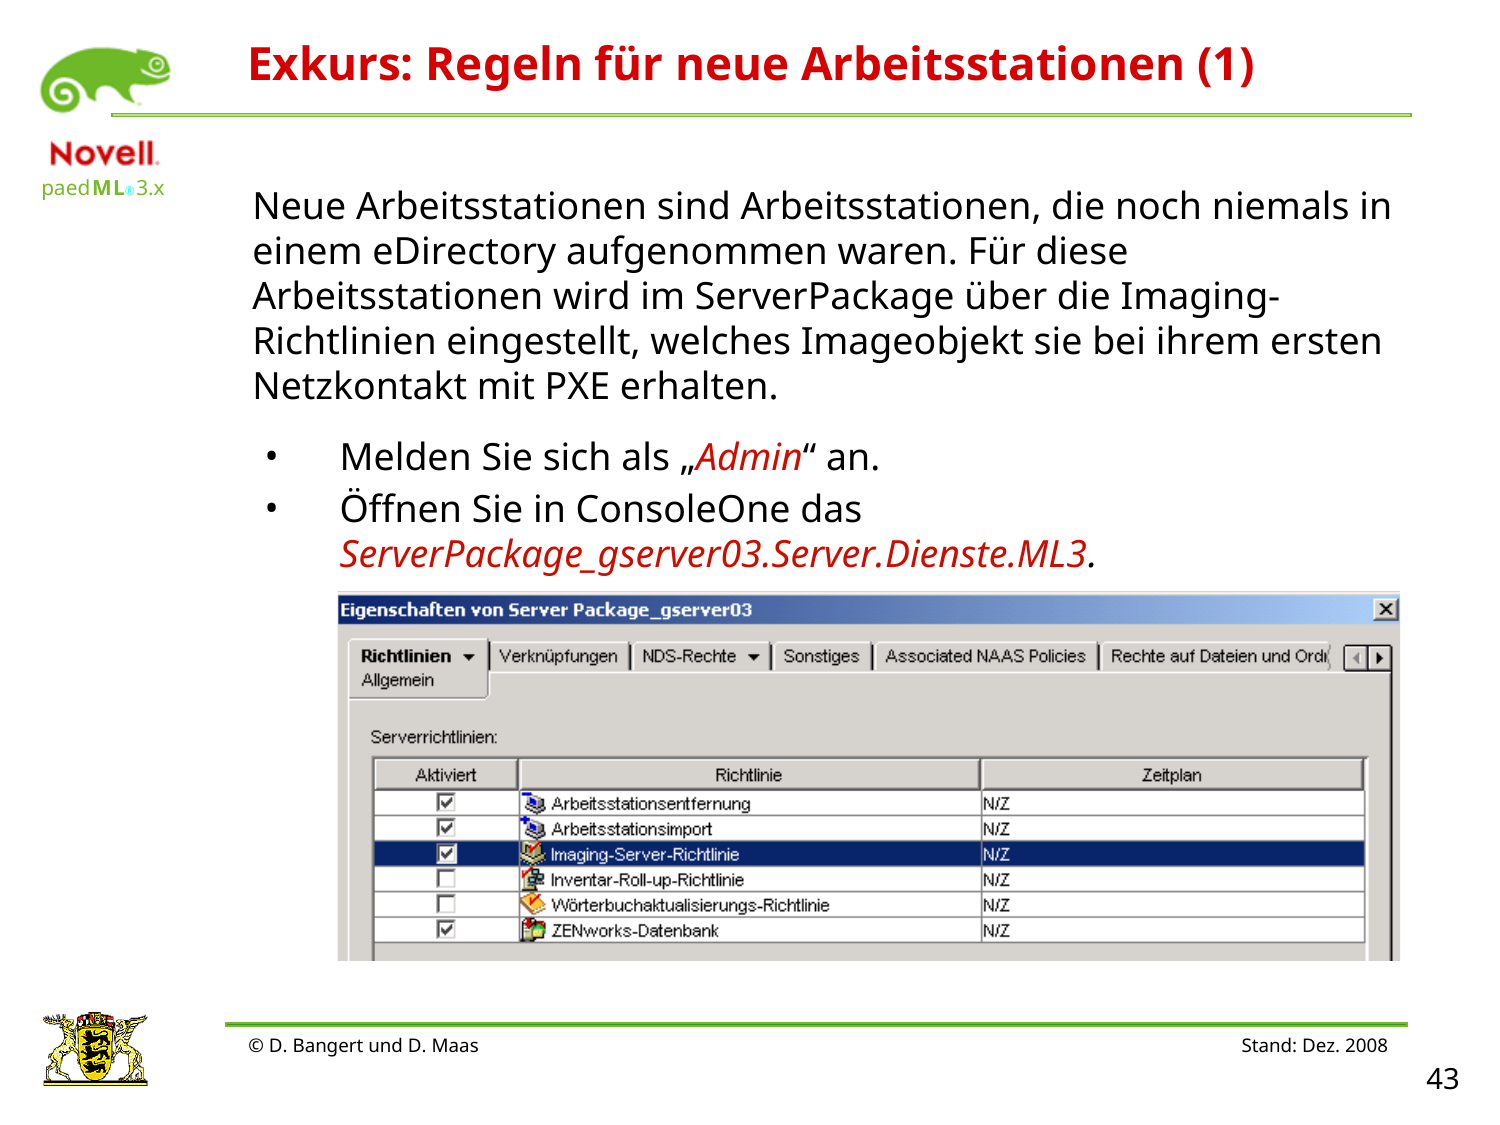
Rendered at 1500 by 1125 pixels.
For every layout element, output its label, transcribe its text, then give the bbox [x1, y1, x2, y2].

text_box Melden Sie sich als „Admin“ an. Öffnen Sie in ConsoleOne das ServerPackage_gserver03.Server.Dienste.ML3. [249, 425, 1426, 583]
title Exkurs: Regeln für neue Arbeitsstationen (1) [232, 12, 1388, 113]
picture [41, 1011, 148, 1088]
text_box Neue Arbeitsstationen sind Arbeitsstationen, die noch niemals in einem eDirectory aufgenommen waren. Für diese Arbeitsstationen wird im ServerPackage über die Imaging-Richtlinien eingestellt, welches Imageobjekt sie bei ihrem ersten Netzkontakt mit PXE erhalten. [237, 174, 1413, 416]
picture [337, 591, 1401, 961]
picture [26, 30, 184, 188]
